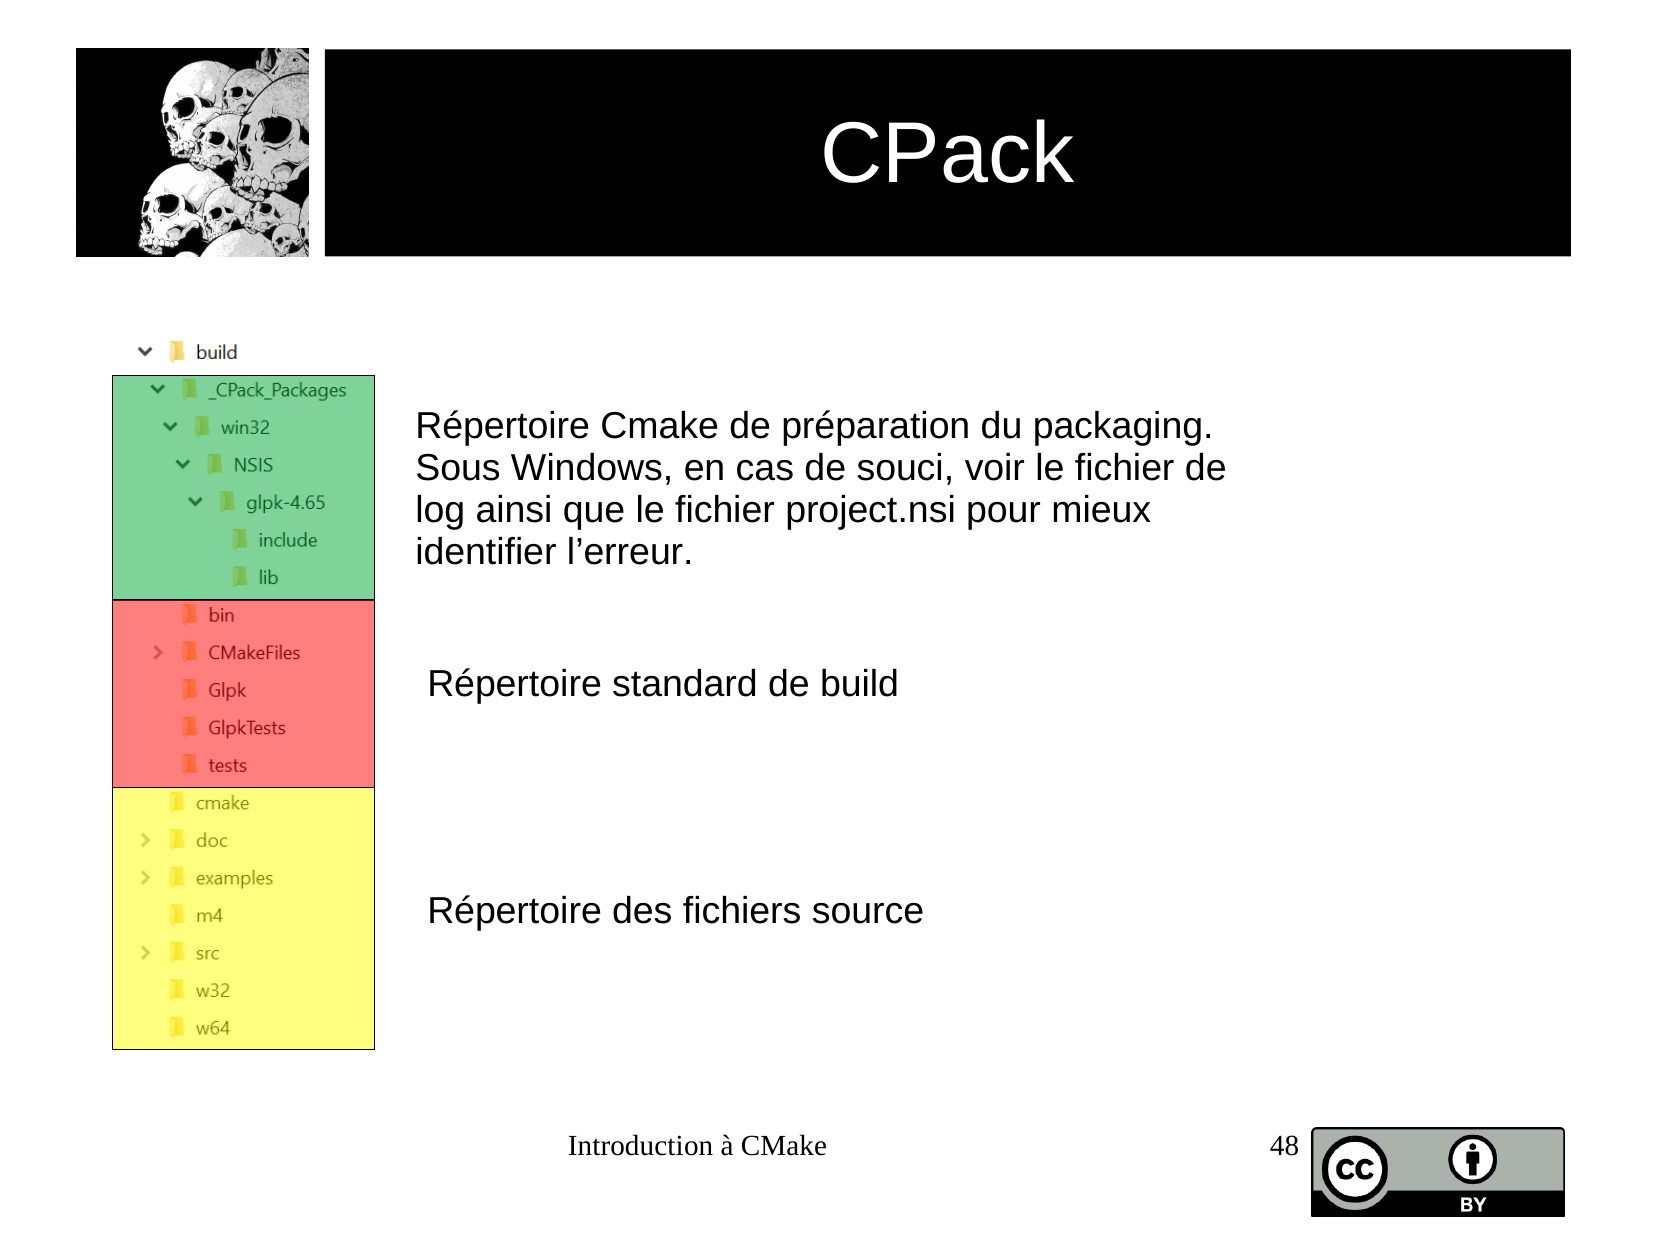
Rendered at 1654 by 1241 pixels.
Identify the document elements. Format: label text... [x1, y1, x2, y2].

text_box Répertoire des fichiers source [412, 882, 976, 940]
text_box Répertoire Cmake de préparation du packaging. Sous Windows, en cas de souci, voir le fichier de log ainsi que le fichier project.nsi pour mieux identifier l’erreur. [400, 397, 1264, 581]
text_box Répertoire standard de build [412, 655, 938, 713]
text_box [112, 375, 375, 1050]
title CPack [324, 49, 1571, 257]
picture [76, 48, 309, 257]
picture [87, 337, 376, 1046]
picture [1311, 1127, 1565, 1217]
